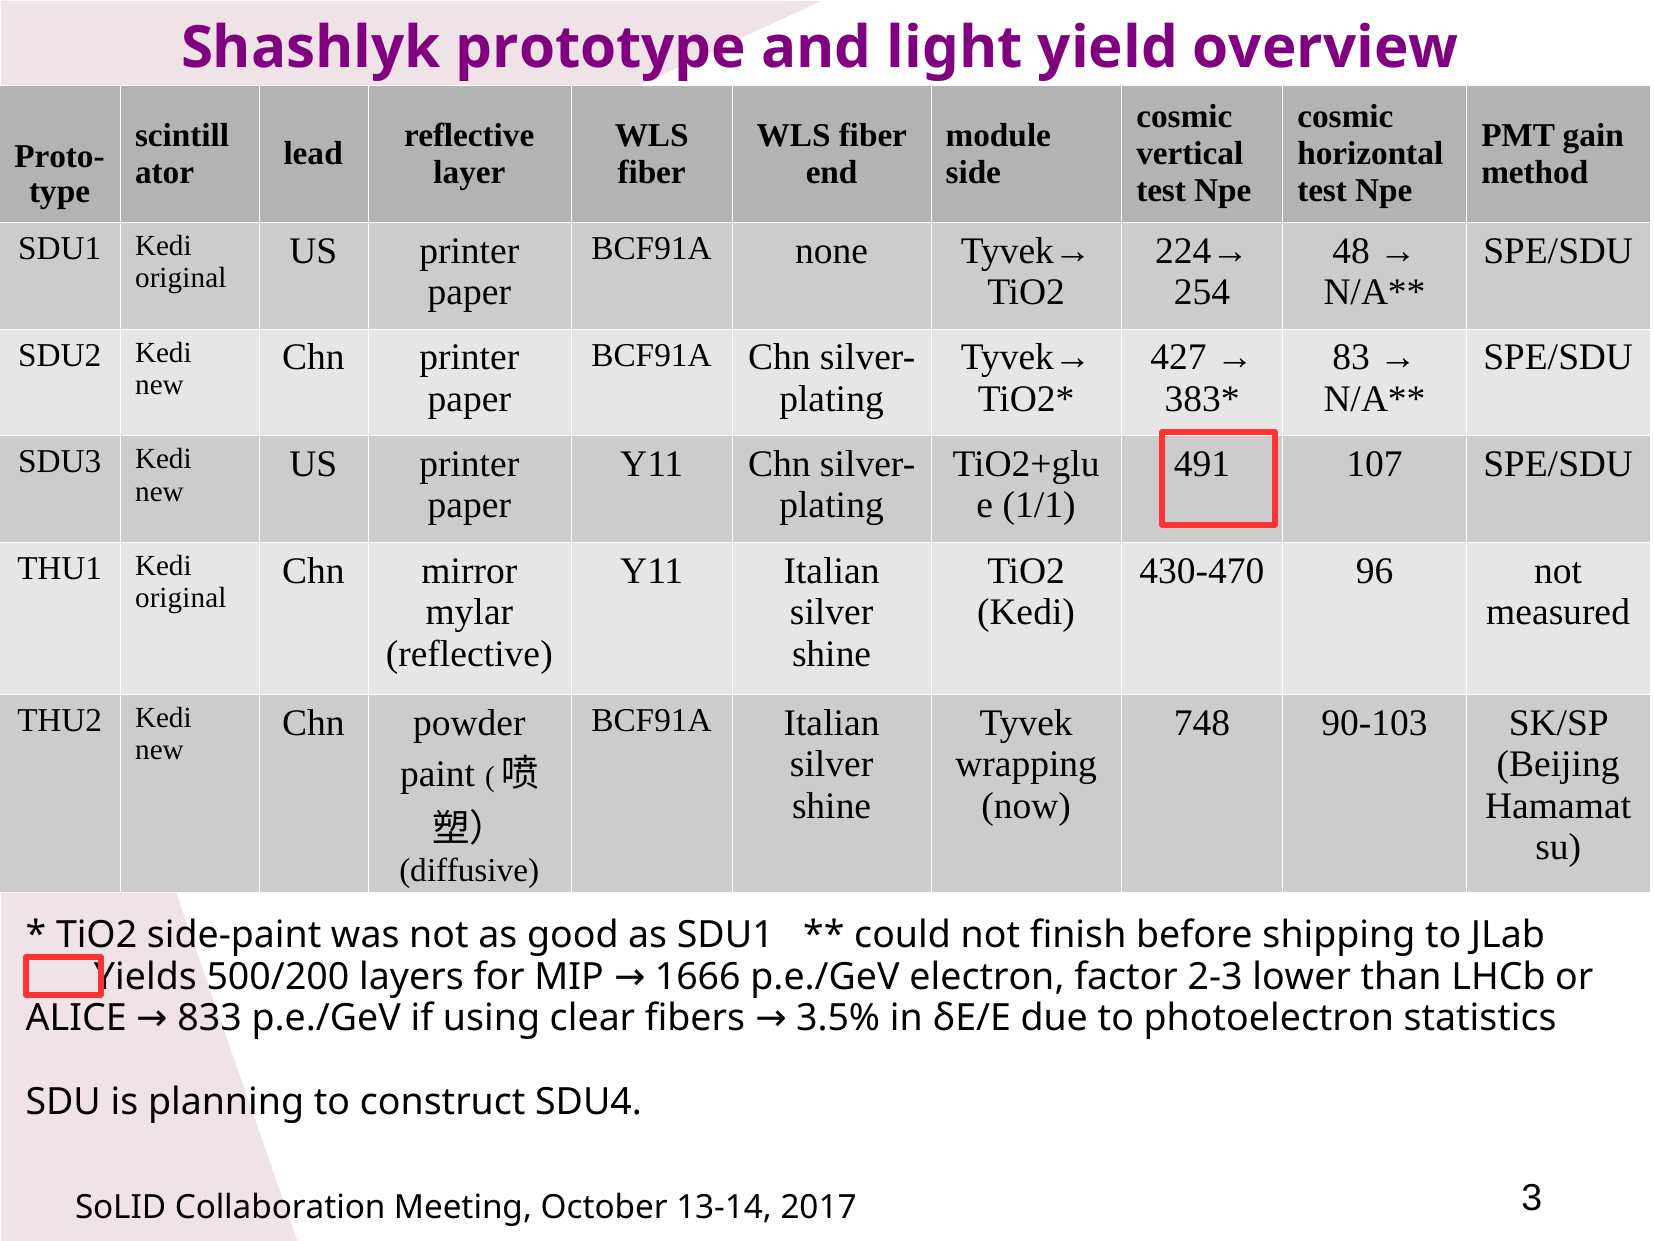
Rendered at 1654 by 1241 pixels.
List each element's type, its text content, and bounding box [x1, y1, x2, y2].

table_cell US [260, 223, 368, 329]
table_cell TiO2+glue (1/1) [932, 436, 1121, 542]
table_cell SK/SP (Beijing Hamamatsu) [1467, 695, 1650, 892]
table_cell none [733, 223, 931, 329]
table_cell Italian silver shine [733, 695, 931, 892]
title Shashlyk prototype and light yield overview [68, 7, 1571, 70]
table_cell 90-103 [1283, 695, 1466, 892]
table_header Proto-type [0, 86, 120, 222]
table_cell 748 [1122, 695, 1282, 892]
text_box * TiO2 side-paint was not as good as SDU1 ** could not finish before shipping to JLab Yields 500/200 layers for MIP → 1666 p.e./GeV electron, factor 2-3 lower than LHCb or ALICE → 833 p.e./GeV if using clear fibers → 3.5% in δE/E due to photoelectron statistics SDU is planning to construct SDU4. [25, 913, 1651, 1168]
table_cell Chn [260, 330, 368, 435]
table_header reflective layer [369, 86, 571, 222]
table_cell BCF91A [572, 330, 732, 435]
table_cell Y11 [572, 436, 732, 542]
table_cell printer paper [369, 330, 571, 435]
table_cell Tyvek wrapping (now) [932, 695, 1121, 892]
table_cell 83 → N/A** [1283, 330, 1466, 435]
table_cell Tyvek→ TiO2* [932, 330, 1121, 435]
table_cell 491 [1122, 436, 1282, 542]
table_header scintillator [121, 86, 259, 222]
table_cell US [260, 436, 368, 542]
table_cell BCF91A [572, 223, 732, 329]
table_cell Kedi new [121, 436, 259, 542]
table_cell SPE/SDU [1467, 436, 1650, 542]
table_header WLS fiber end [733, 86, 931, 222]
table_cell Chn [260, 543, 368, 694]
table_cell 430-470 [1122, 543, 1282, 694]
table_cell Chn silver-plating [733, 436, 931, 542]
table_cell THU1 [0, 543, 120, 694]
table_cell 427 → 383* [1122, 330, 1282, 435]
table_cell powder paint (喷塑） (diffusive) [369, 695, 571, 892]
table_cell Chn silver-plating [733, 330, 931, 435]
table_cell not measured [1467, 543, 1650, 694]
table_cell SPE/SDU [1467, 330, 1650, 435]
table_cell SDU3 [0, 436, 120, 542]
table_cell 491 [1165, 436, 1272, 522]
table_cell SPE/SDU [1467, 223, 1650, 329]
table_cell printer paper [369, 436, 571, 542]
table_cell 224→ 254 [1122, 223, 1282, 329]
table_cell TiO2 (Kedi) [932, 543, 1121, 694]
table_cell Kedi new [121, 695, 259, 892]
table_cell Kedi original [121, 543, 259, 694]
table_cell Kedi original [121, 223, 259, 329]
table_cell mirror mylar (reflective) [369, 543, 571, 694]
table_header WLS fiber [572, 86, 732, 222]
table_cell Tyvek→ TiO2 [932, 223, 1121, 329]
table_cell THU2 [0, 695, 120, 892]
table_cell SDU1 [0, 223, 120, 329]
table_header PMT gain method [1467, 86, 1650, 222]
table_cell 96 [1283, 543, 1466, 694]
table_cell 48 → N/A** [1283, 223, 1466, 329]
table_cell printer paper [369, 223, 571, 329]
table_cell Y11 [572, 543, 732, 694]
table_cell SDU2 [0, 330, 120, 435]
table_header lead [260, 86, 368, 222]
table_cell Italian silver shine [733, 543, 931, 694]
table_cell BCF91A [572, 695, 732, 892]
table_header cosmic vertical test Npe [1122, 86, 1282, 222]
table_header module side [932, 86, 1121, 222]
table_cell 107 [1283, 436, 1466, 542]
table_header cosmic horizontal test Npe [1283, 86, 1466, 222]
table_cell Chn [260, 695, 368, 892]
table_cell Kedi new [121, 330, 259, 435]
